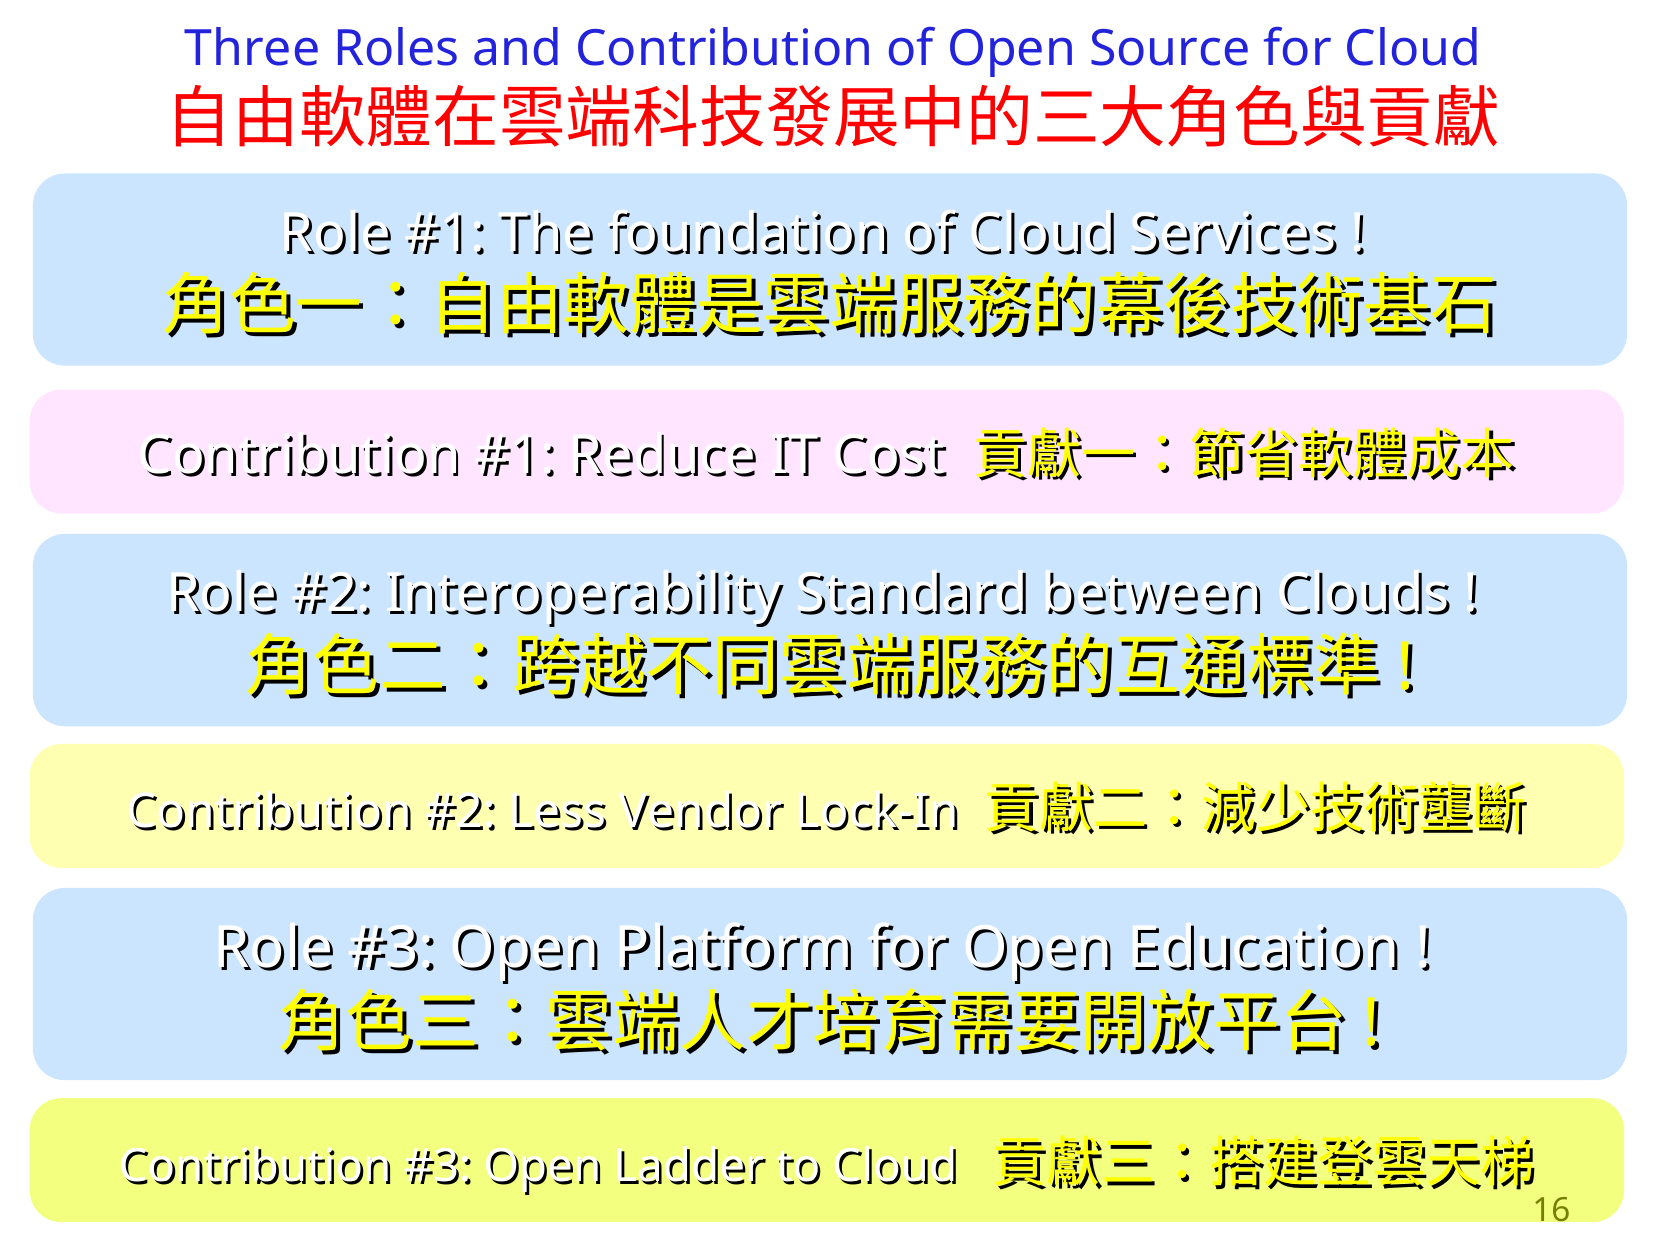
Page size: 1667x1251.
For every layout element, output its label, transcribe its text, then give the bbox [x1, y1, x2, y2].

text_box Contribution #2: Less Vendor Lock-In 貢獻二：減少技術壟斷 [29, 743, 1625, 868]
text_box Role #2: Interoperability Standard between Clouds ! 角色二：跨越不同雲端服務的互通標準! [32, 533, 1628, 727]
text_box Three Roles and Contribution of Open Source for Cloud 自由軟體在雲端科技發展中的三大角色與貢獻 [0, 7, 1667, 193]
text_box Contribution #1: Reduce IT Cost 貢獻一：節省軟體成本 [29, 389, 1625, 514]
text_box Contribution #3: Open Ladder to Cloud 貢獻三：搭建登雲天梯 [29, 1098, 1625, 1223]
text_box Role #1: The foundation of Cloud Services ! 角色一：自由軟體是雲端服務的幕後技術基石 [32, 193, 1628, 366]
text_box Role #3: Open Platform for Open Education ! 角色三：雲端人才培育需要開放平台! [32, 887, 1628, 1081]
